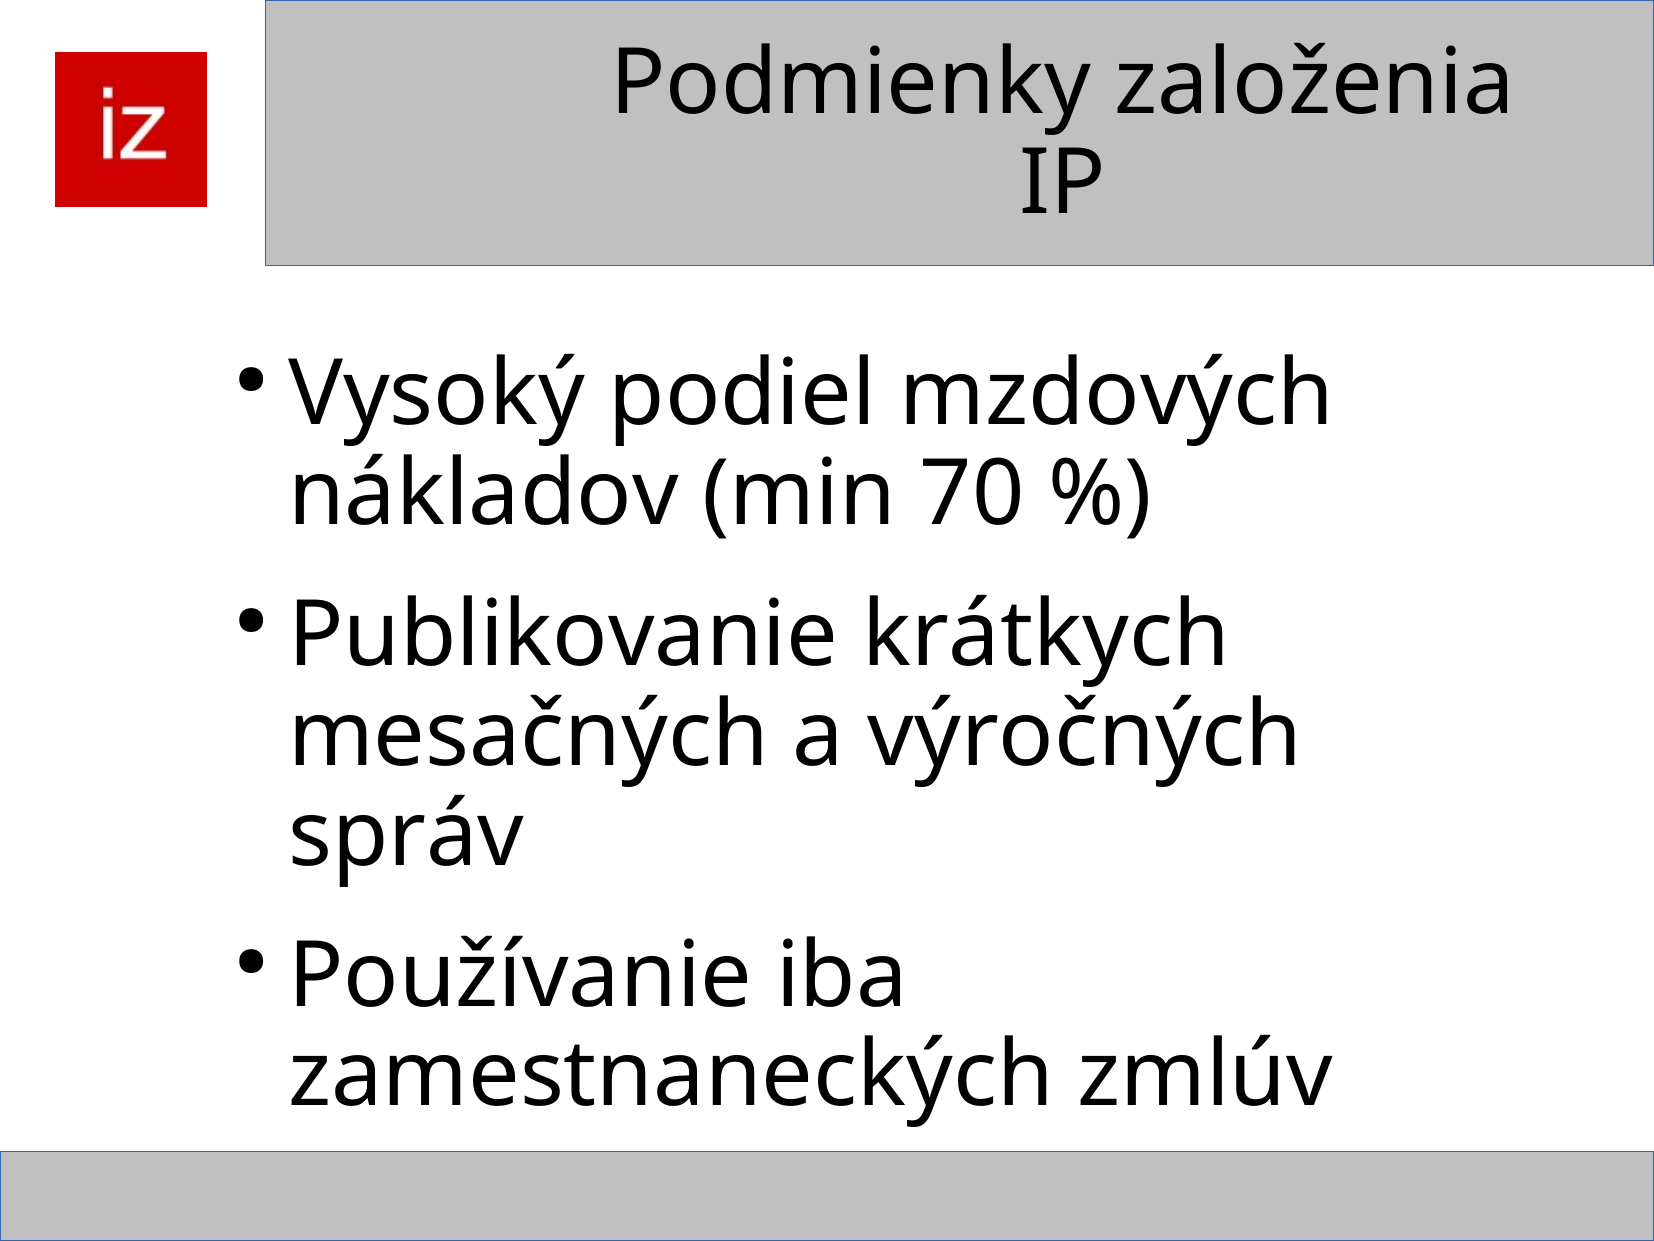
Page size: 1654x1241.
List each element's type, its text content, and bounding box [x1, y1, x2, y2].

title Podmienky založenia IP [561, 29, 1565, 237]
list Vysoký podiel mzdových nákladov (min 70 %) Publikovanie krátkych mesačných a výročných správ Používanie iba zamestnaneckých zmlúv [121, 344, 1533, 1126]
picture [55, 52, 207, 207]
